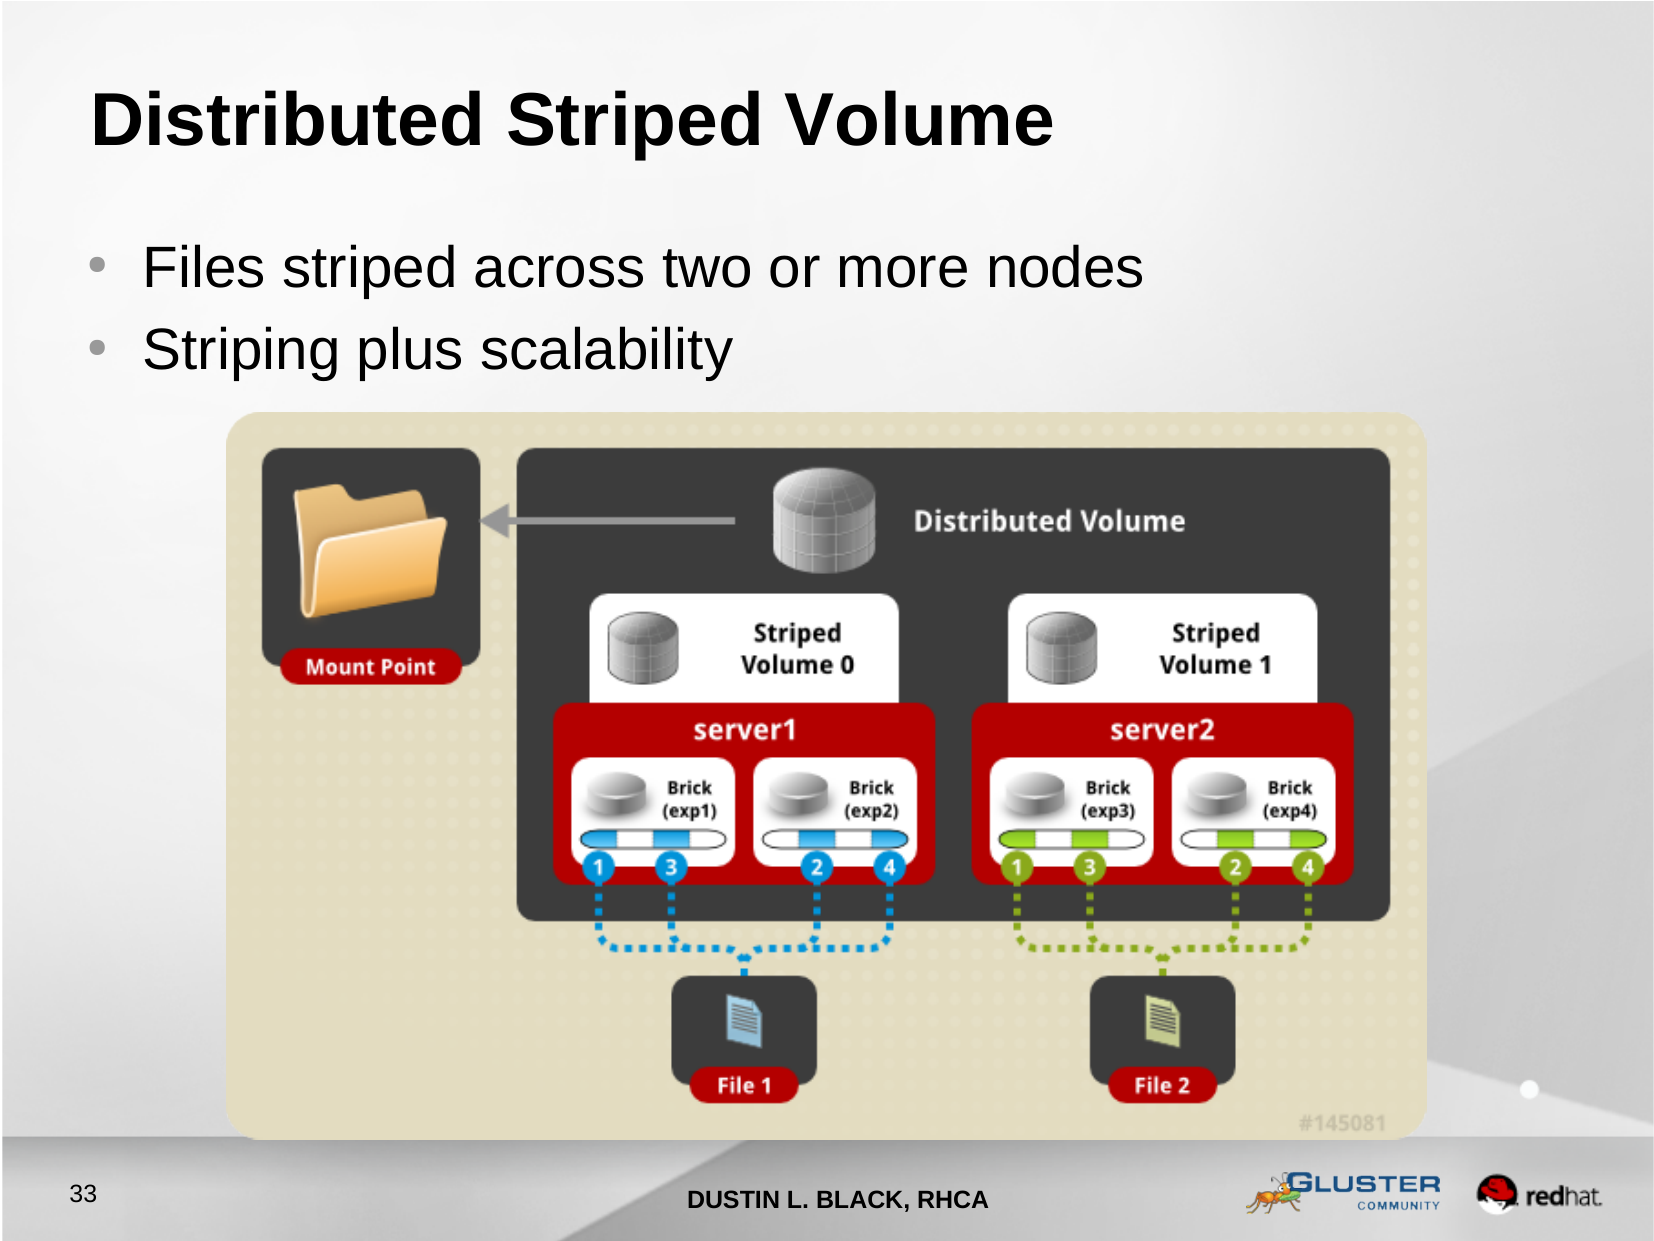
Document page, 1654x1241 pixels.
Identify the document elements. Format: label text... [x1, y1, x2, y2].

list Files striped across two or more nodes Striping plus scalability [86, 232, 1576, 1111]
picture [2, 1, 1654, 1241]
title Distributed Striped Volume [90, 15, 1579, 223]
